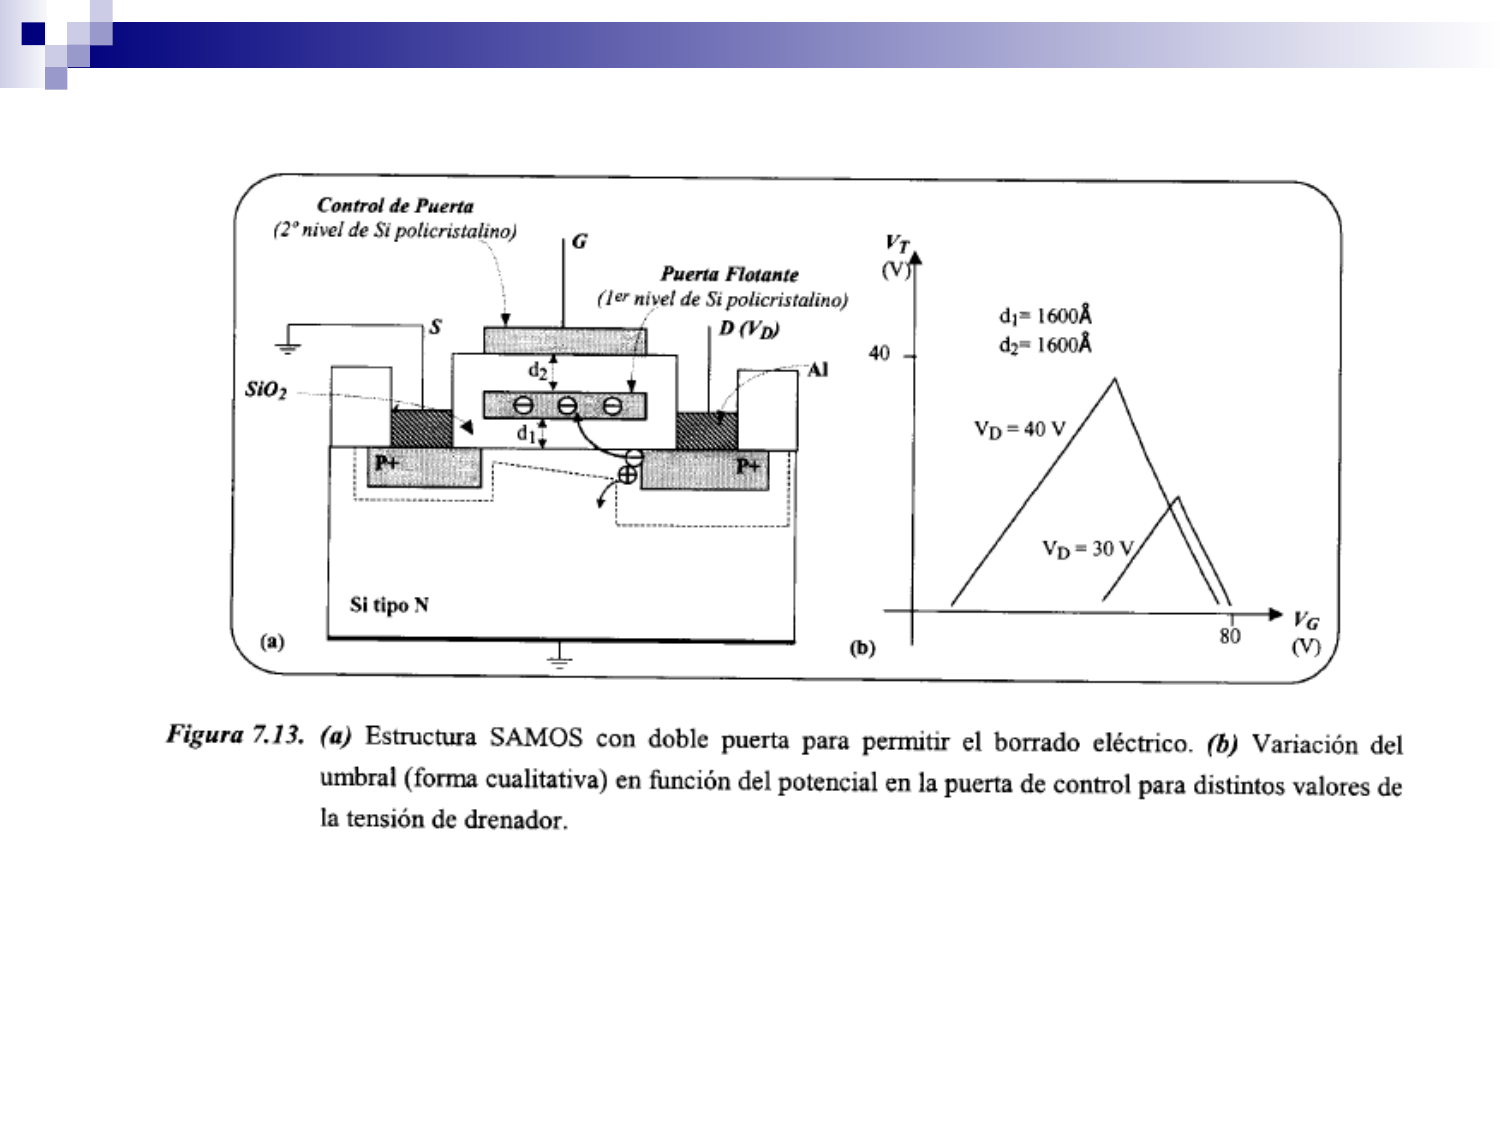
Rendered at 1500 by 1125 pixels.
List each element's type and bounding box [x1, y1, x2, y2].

picture [112, 148, 1424, 871]
